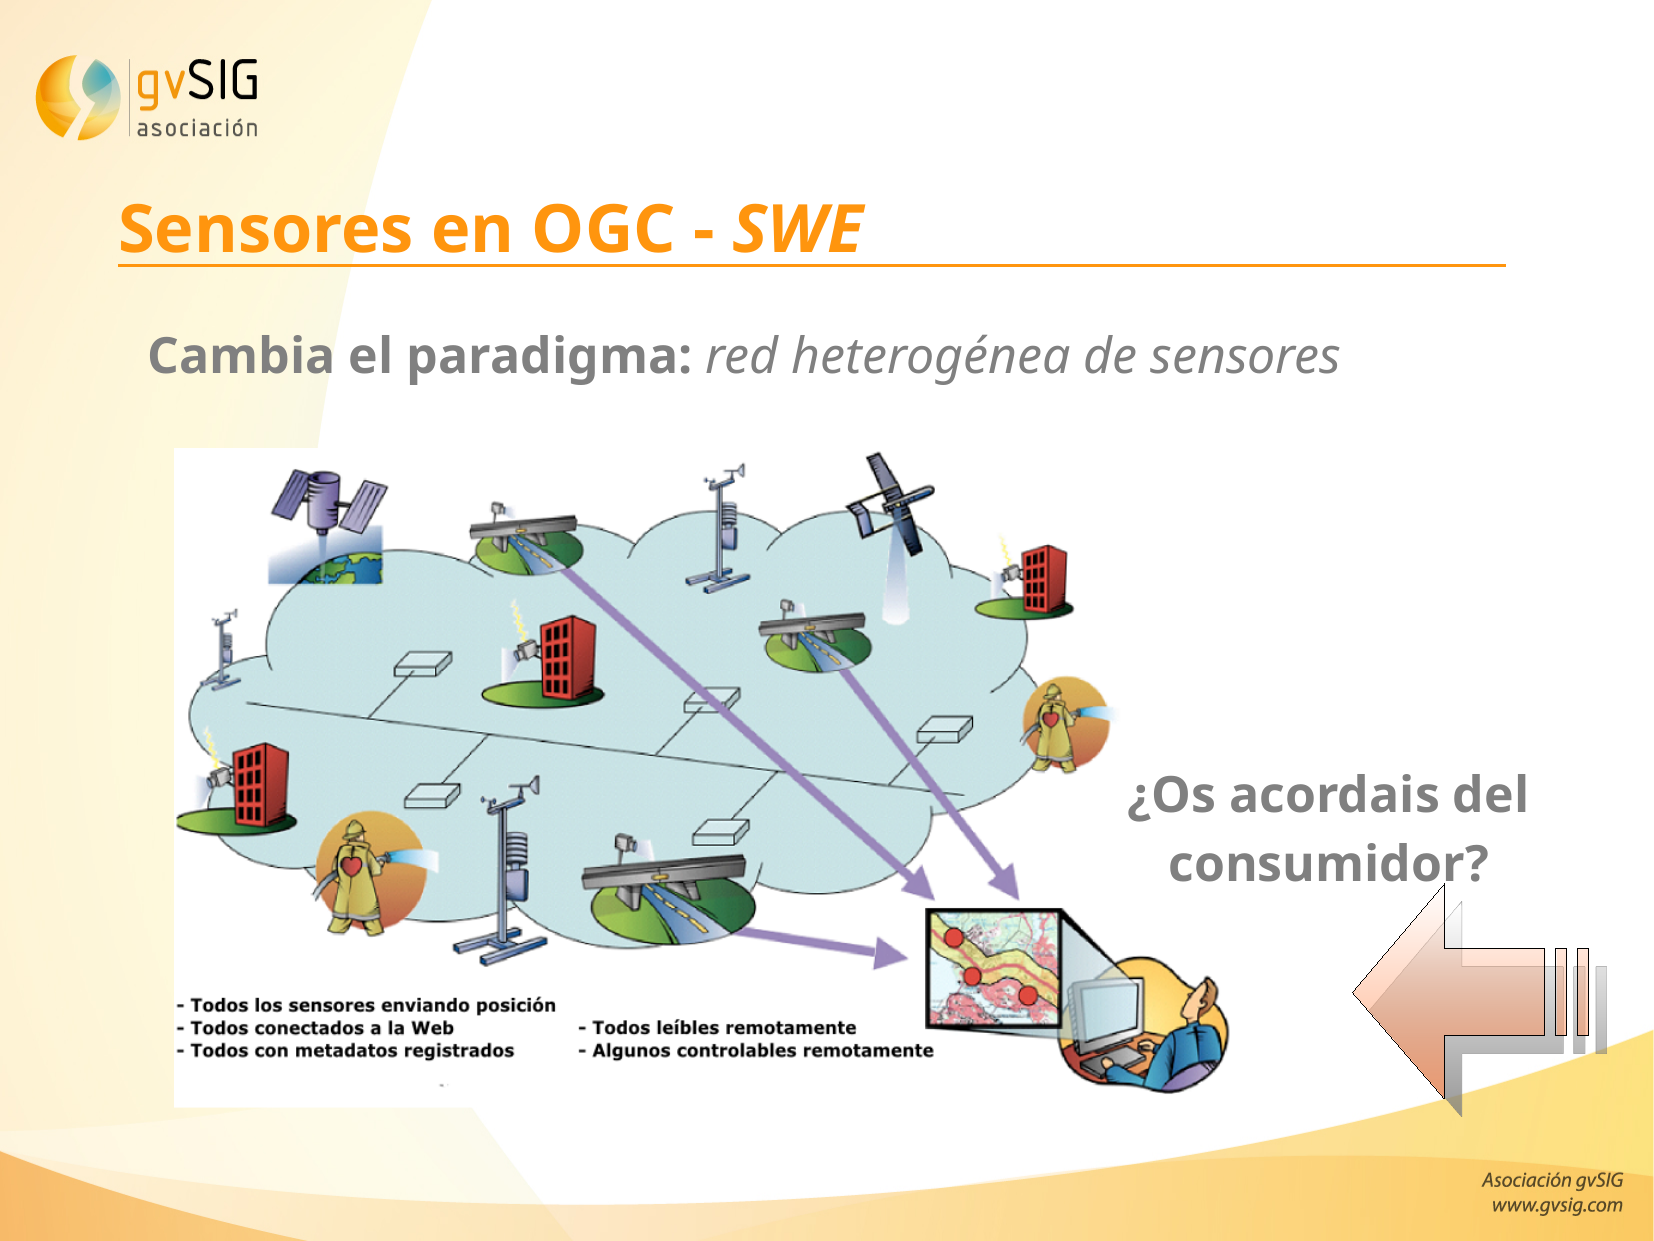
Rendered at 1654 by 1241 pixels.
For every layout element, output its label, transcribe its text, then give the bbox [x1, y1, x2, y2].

text_box [1577, 948, 1589, 1036]
text_box ¿Os acordais del consumidor? [1003, 769, 1654, 886]
text_box [1555, 948, 1567, 1036]
text_box Cambia el paradigma: red heterogénea de sensores [147, 324, 1536, 384]
text_box [1352, 883, 1545, 1099]
picture [0, 0, 1654, 1241]
title Sensores en OGC - SWE [118, 177, 1607, 276]
